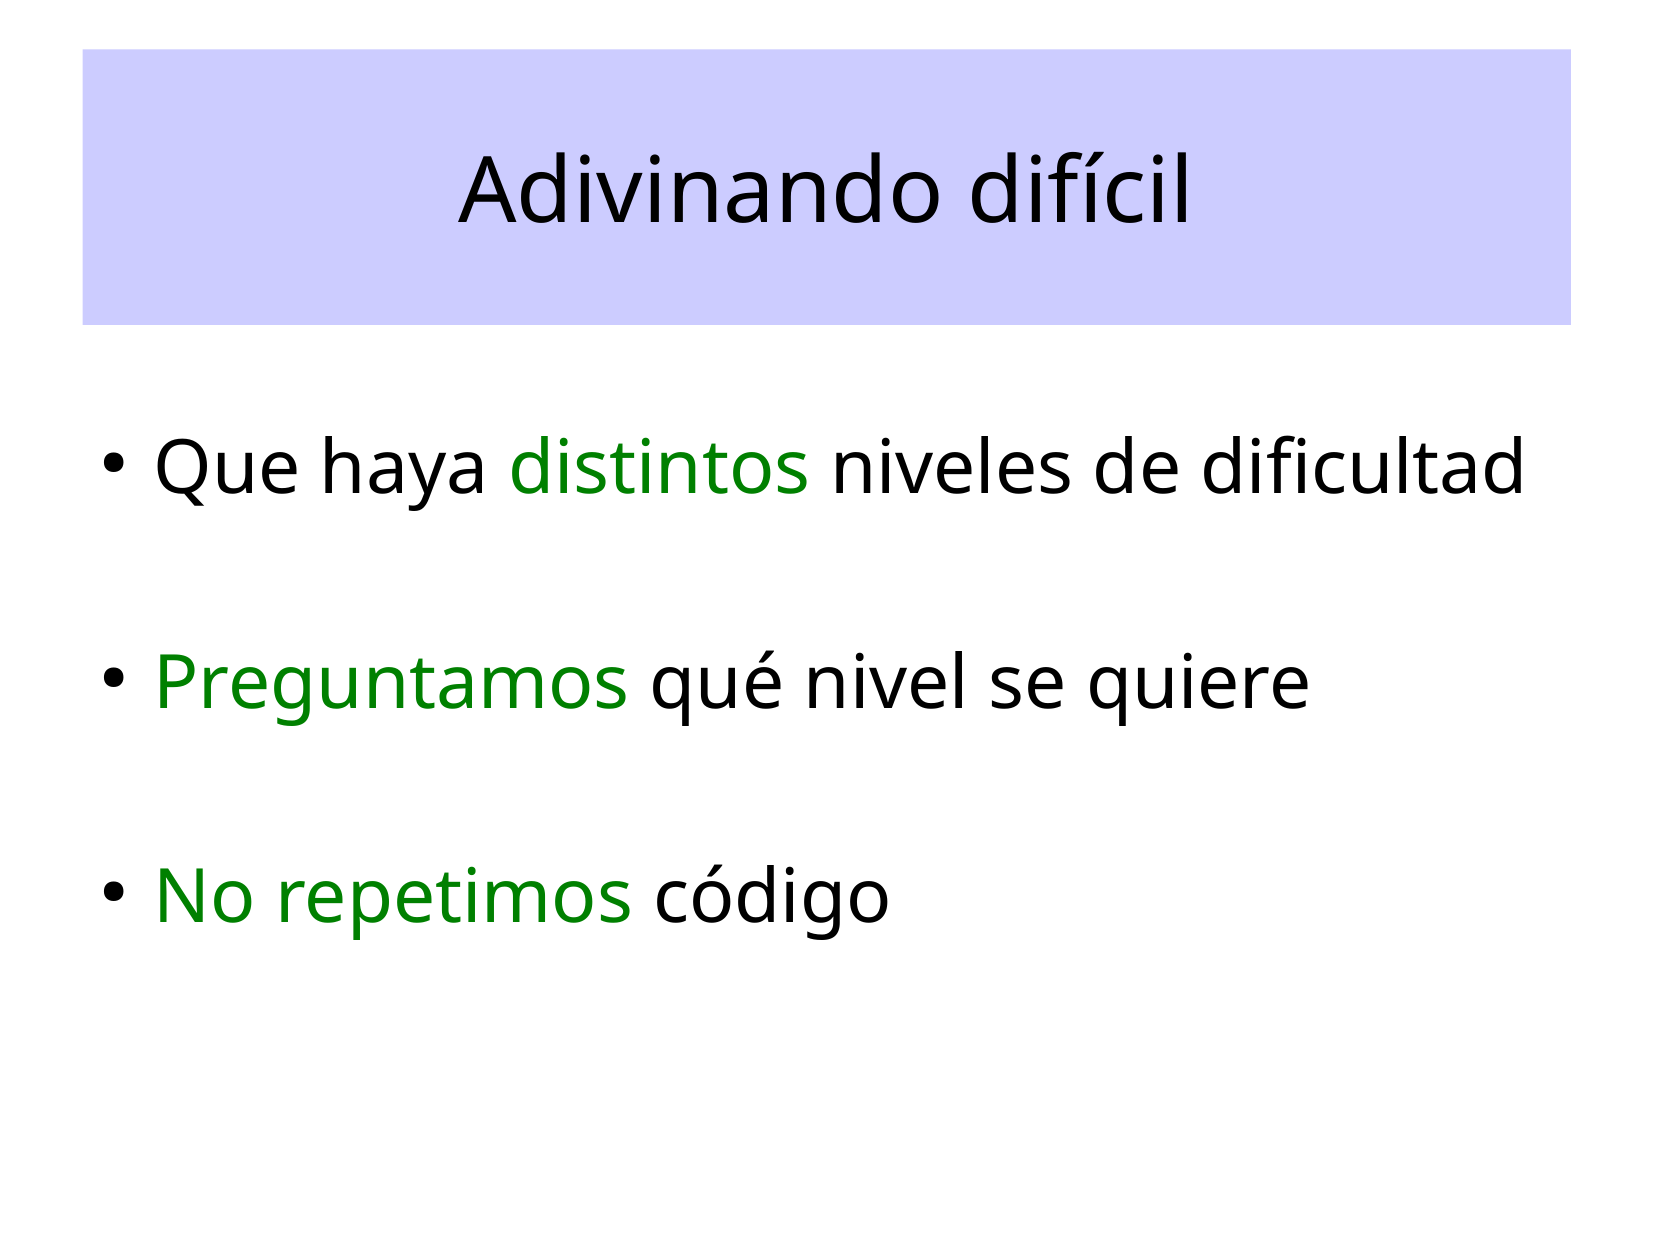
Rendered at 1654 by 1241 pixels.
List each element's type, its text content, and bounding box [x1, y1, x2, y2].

list Que haya distintos niveles de dificultad Preguntamos qué nivel se quiere No repetimos código [82, 413, 1571, 1232]
title Adivinando difícil [82, 56, 1571, 318]
